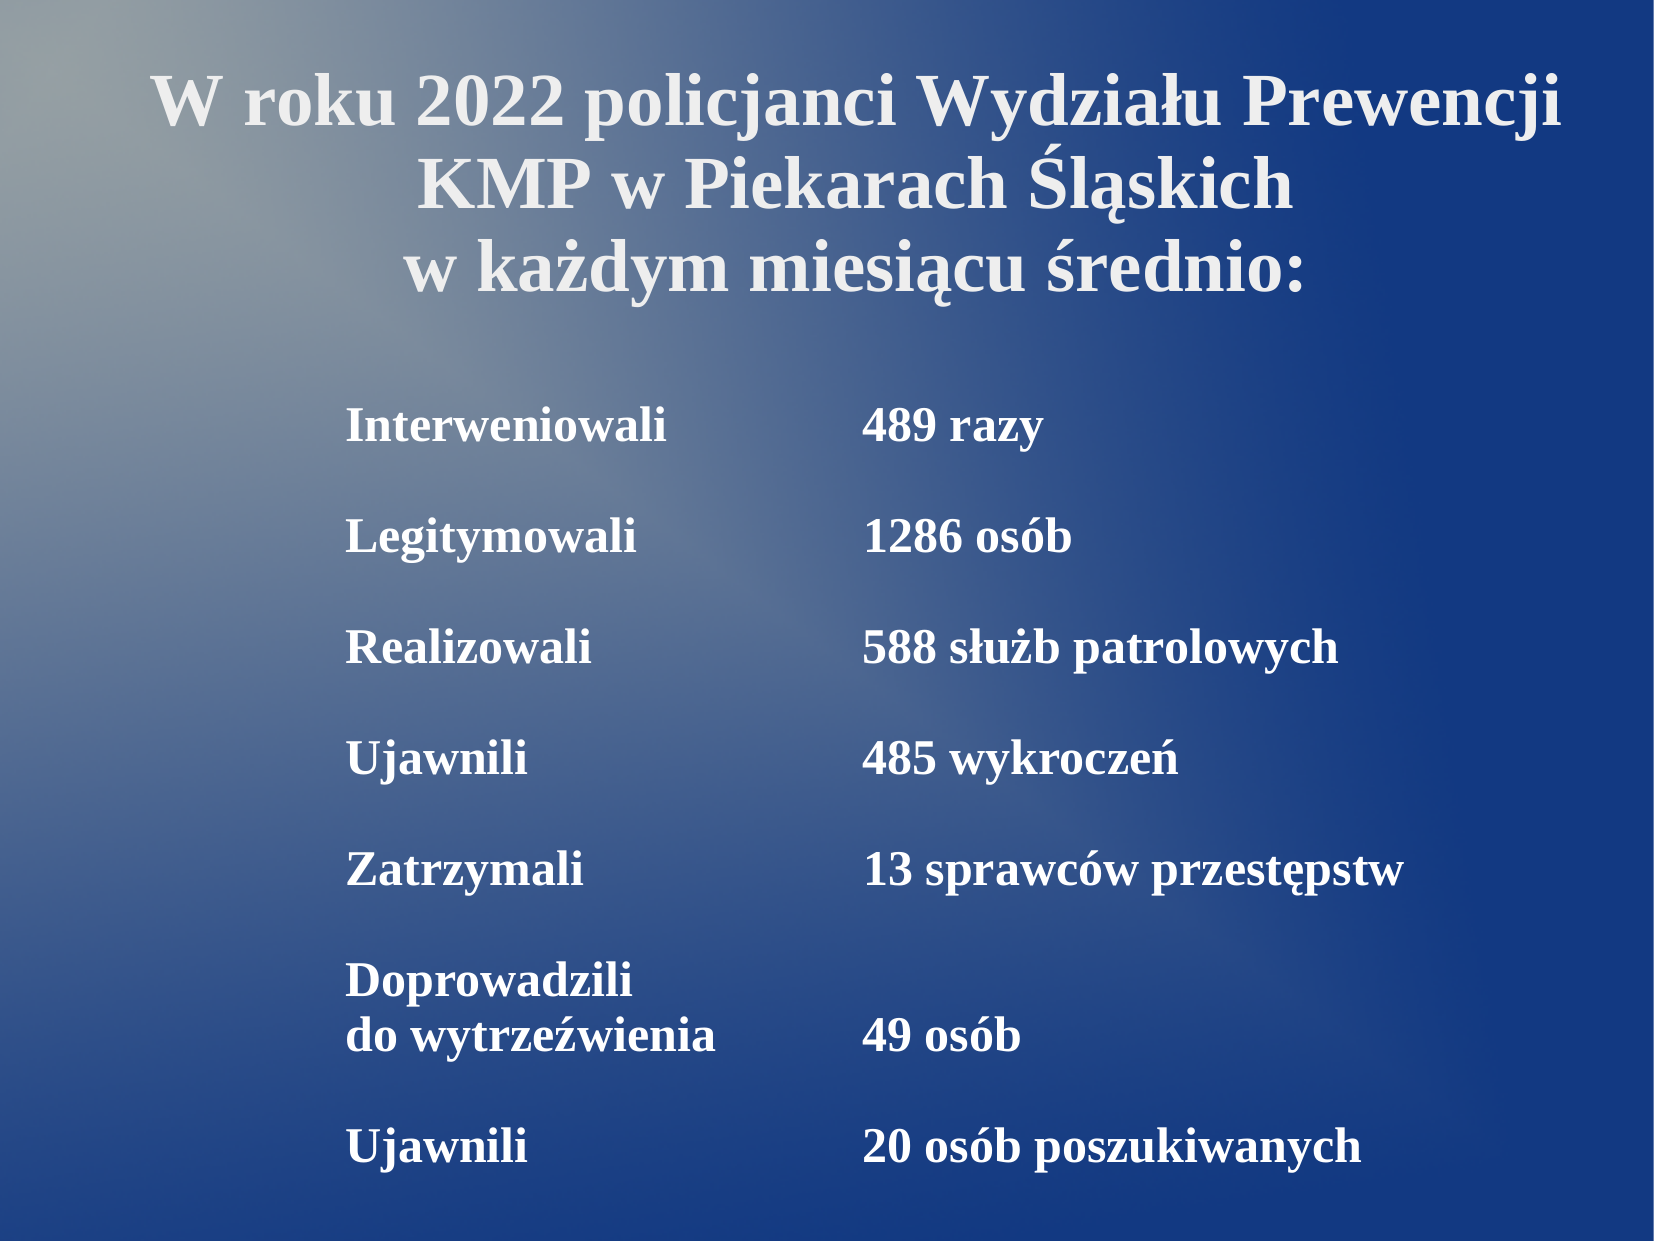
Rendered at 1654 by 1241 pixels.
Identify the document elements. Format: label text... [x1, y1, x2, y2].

text_box Interweniowali 489 razy Legitymowali 1286 osób Realizowali 588 służb patrolowych Ujawnili 485 wykroczeń Zatrzymali 13 sprawców przestępstw Doprowadzili do wytrzeźwienia 49 osób Ujawnili 20 osób poszukiwanych [330, 389, 1528, 1241]
title W roku 2022 policjanci Wydziału Prewencji KMP w Piekarach Śląskich w każdym miesiącu średnio: [118, 23, 1595, 343]
picture [0, 0, 1654, 1241]
